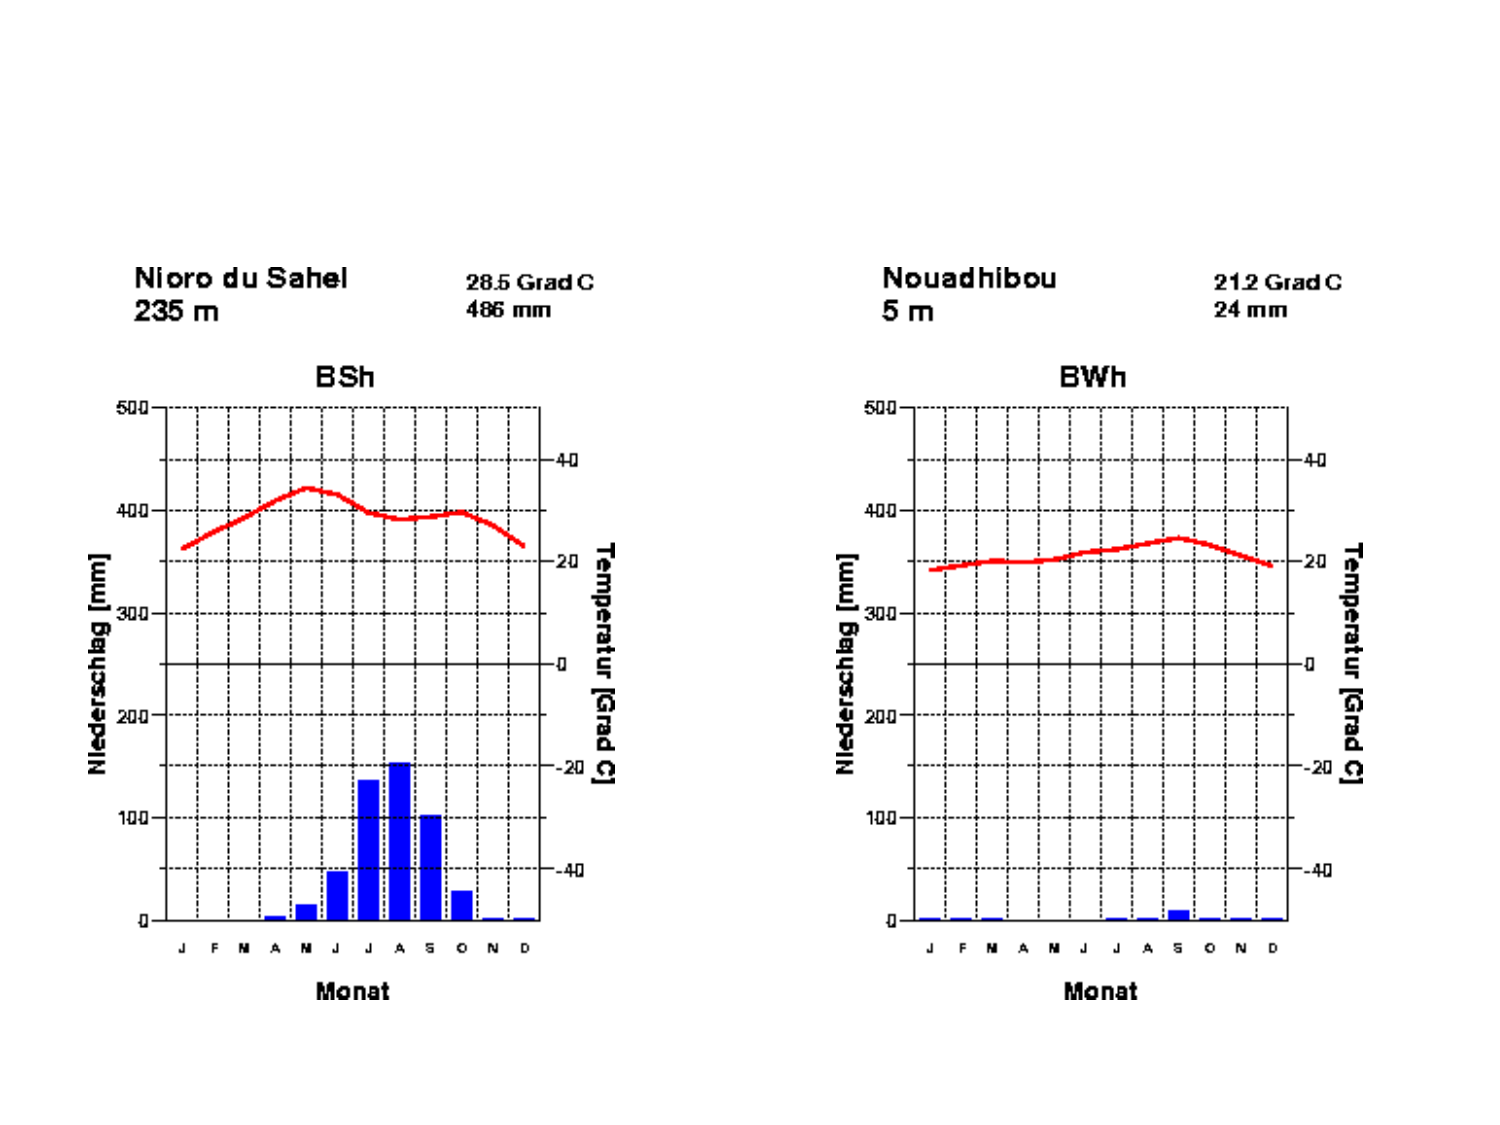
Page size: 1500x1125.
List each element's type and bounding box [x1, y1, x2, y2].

picture [88, 267, 615, 1000]
picture [836, 267, 1363, 1000]
